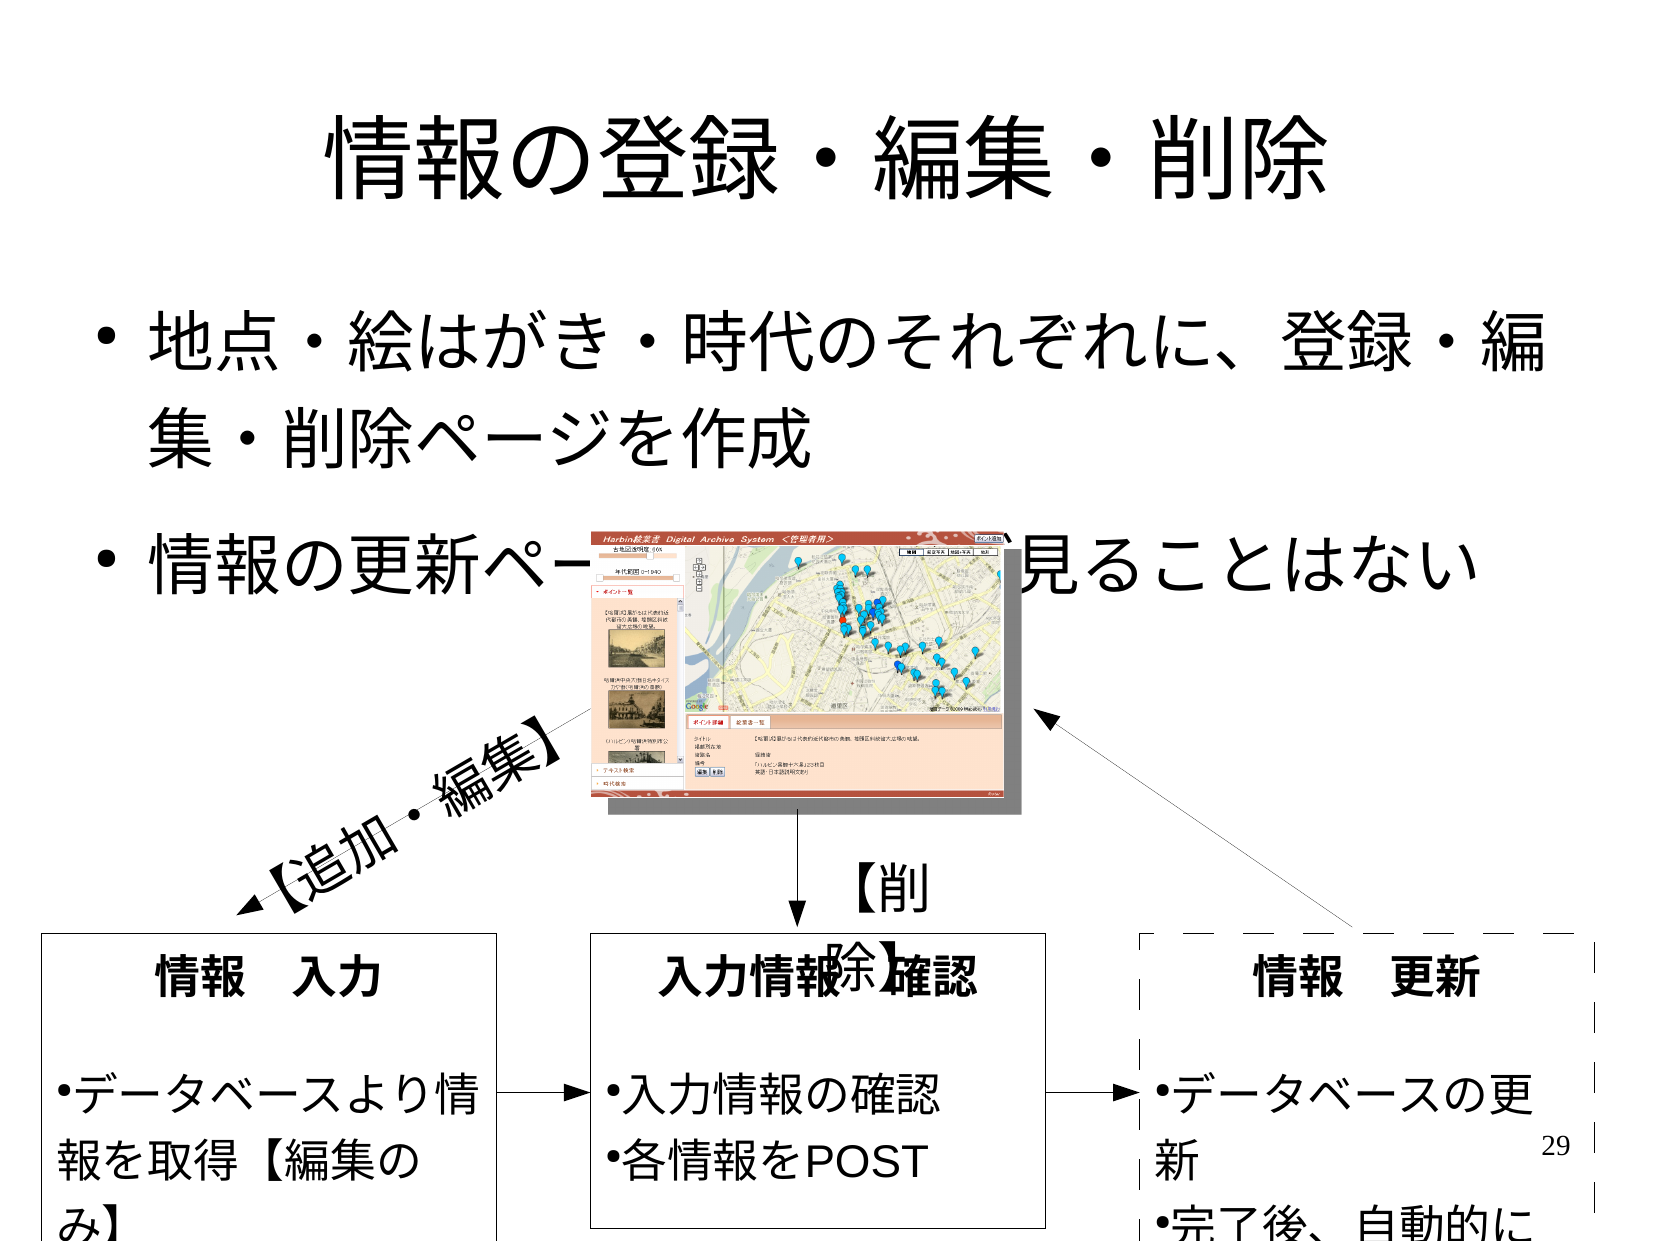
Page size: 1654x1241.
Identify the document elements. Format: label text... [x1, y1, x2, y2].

text_box 入力情報 確認 入力情報の確認 各情報をPOST [590, 933, 1046, 1229]
list 地点・絵はがき・時代のそれぞれに、登録・編集・削除ページを作成 情報の更新ページを利用者が見ることはない [76, 288, 1565, 1092]
title 情報の登録・編集・削除 [82, 56, 1571, 250]
picture [590, 531, 1004, 798]
text_box 【削除】 [809, 838, 1016, 908]
text_box 情報 更新 データベースの更新 完了後、自動的にトップページへ [1139, 933, 1595, 1229]
text_box 情報 入力 データベースより情報を取得【編集のみ】 情報の入力 各情報をPOST [41, 933, 497, 1229]
